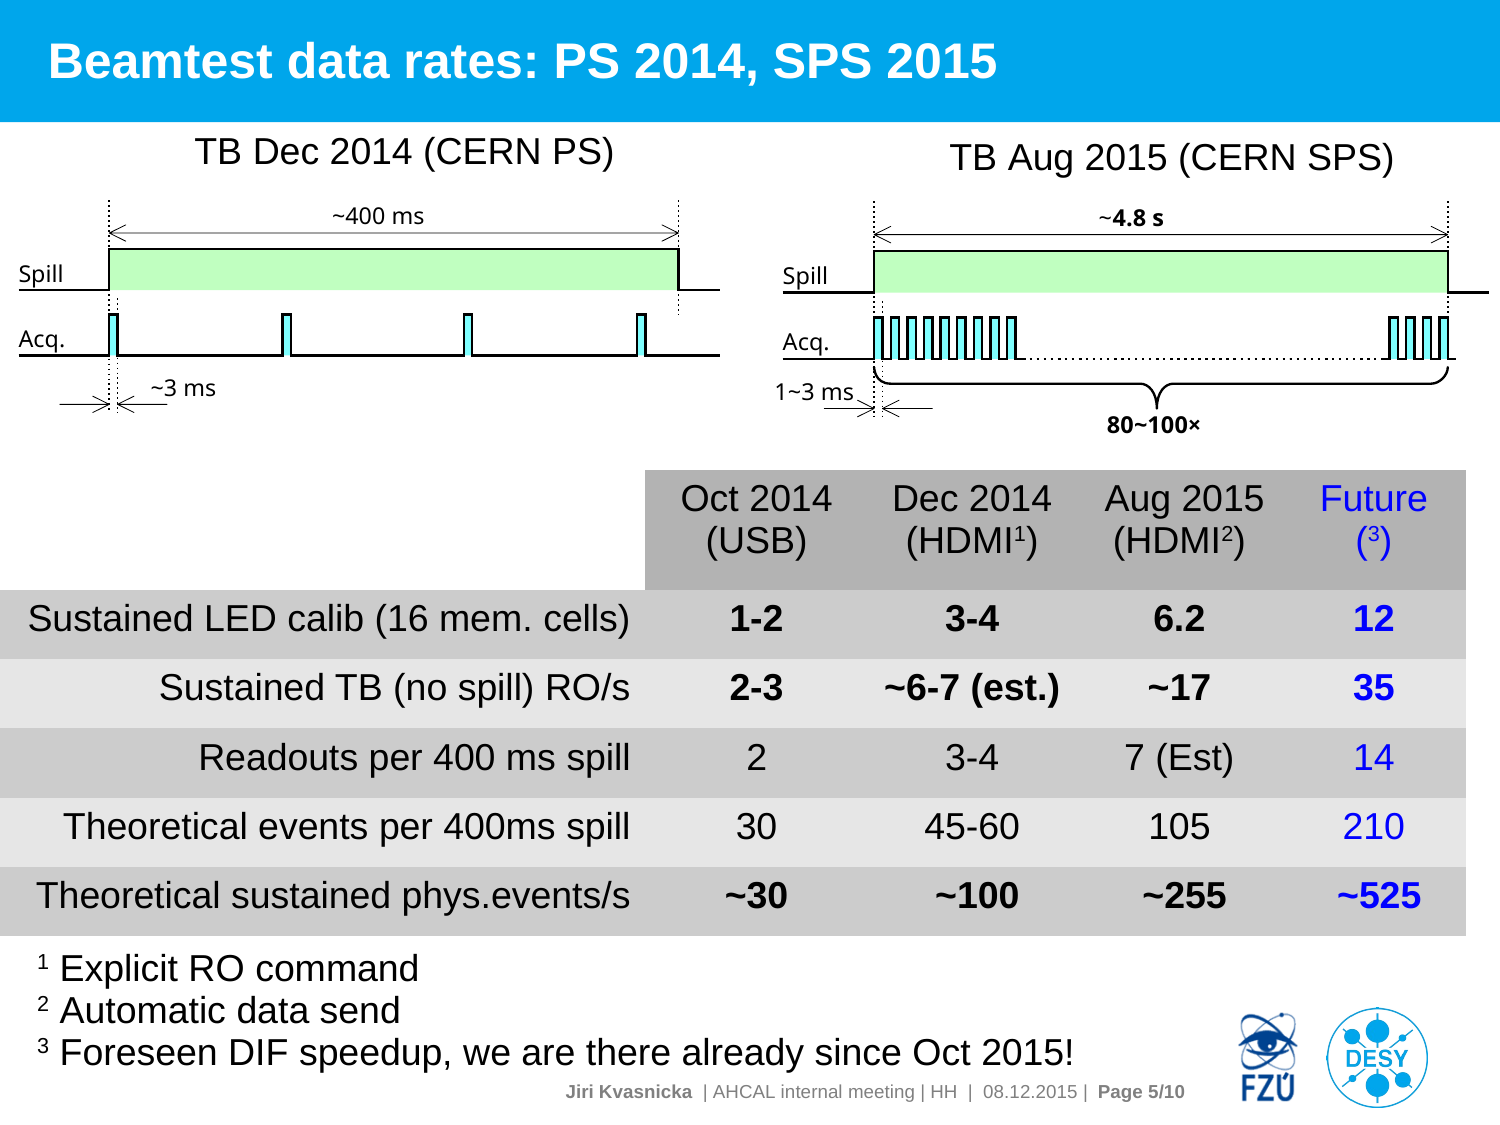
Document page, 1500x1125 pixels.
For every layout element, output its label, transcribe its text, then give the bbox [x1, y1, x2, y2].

table_header Dec 2014 (HDMI1) [868, 470, 1077, 590]
table_cell ~30 [645, 867, 868, 936]
table_cell ~255 [1077, 867, 1282, 936]
table_cell 2 [645, 728, 868, 798]
title Beamtest data rates: PS 2014, SPS 2015 [47, 16, 1446, 107]
table_cell ~525 [1282, 867, 1466, 936]
table_header Oct 2014 (USB) [645, 470, 868, 590]
table_cell 7 (Est) [1077, 728, 1282, 798]
table_cell Sustained TB (no spill) RO/s [0, 659, 645, 728]
picture [1326, 1007, 1428, 1108]
text_box TB Aug 2015 (CERN SPS) [934, 128, 1411, 186]
table_cell 2-3 [645, 659, 868, 728]
table_cell Readouts per 400 ms spill [0, 728, 645, 798]
table_header [0, 470, 645, 590]
table_cell 14 [1282, 728, 1466, 798]
table_cell Theoretical events per 400ms spill [0, 798, 645, 867]
table_cell 35 [1282, 659, 1466, 728]
table_cell ~6-7 (est.) [868, 659, 1077, 728]
table_cell 1-2 [645, 590, 868, 659]
table_cell Sustained LED calib (16 mem. cells) [0, 590, 645, 659]
text_box TB Dec 2014 (CERN PS) [179, 123, 631, 180]
picture [767, 191, 1500, 444]
table_cell 3-4 [868, 590, 1077, 659]
table_cell 6.2 [1077, 590, 1282, 659]
picture [9, 191, 730, 423]
table_cell 105 [1077, 798, 1282, 867]
picture [1215, 1004, 1321, 1110]
table_header Aug 2015 (HDMI2) [1077, 470, 1282, 590]
table_cell 3-4 [868, 728, 1077, 798]
table_cell 30 [645, 798, 868, 867]
table_cell 210 [1282, 798, 1466, 867]
table_cell 45-60 [868, 798, 1077, 867]
table_cell ~17 [1077, 659, 1282, 728]
table_cell Theoretical sustained phys.events/s [0, 867, 645, 936]
table_cell 12 [1282, 590, 1466, 659]
text_box 1 Explicit RO command 2 Automatic data send 3 Foreseen DIF speedup, we are there already since Oct 2015! [22, 940, 1156, 1125]
table_cell ~100 [868, 867, 1077, 936]
table_header Future (3) [1282, 470, 1466, 590]
